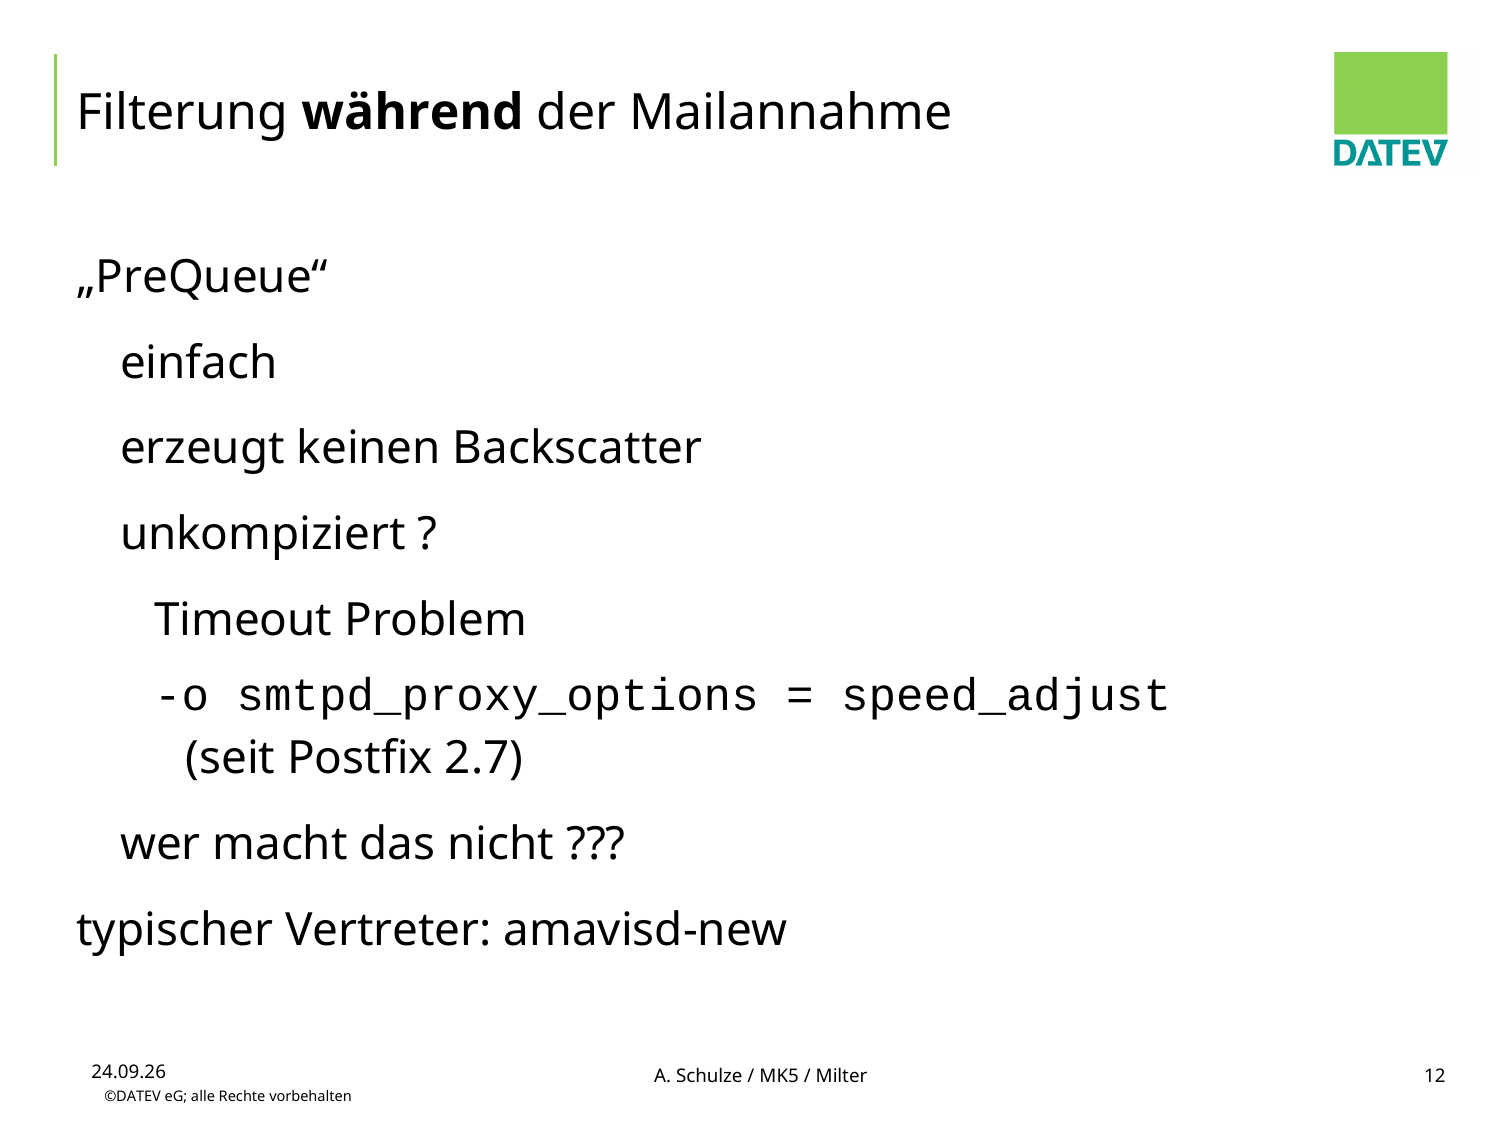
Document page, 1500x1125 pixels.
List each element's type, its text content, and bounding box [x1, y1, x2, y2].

picture [1333, 52, 1478, 173]
list „PreQueue“ einfach erzeugt keinen Backscatter unkompiziert ? Timeout Problem -o smtpd_proxy_options = speed_adjust (seit Postfix 2.7) wer macht das nicht ??? typischer Vertreter: amavisd-new [76, 243, 1447, 1026]
title Filterung während der Mailannahme [76, 46, 1235, 174]
